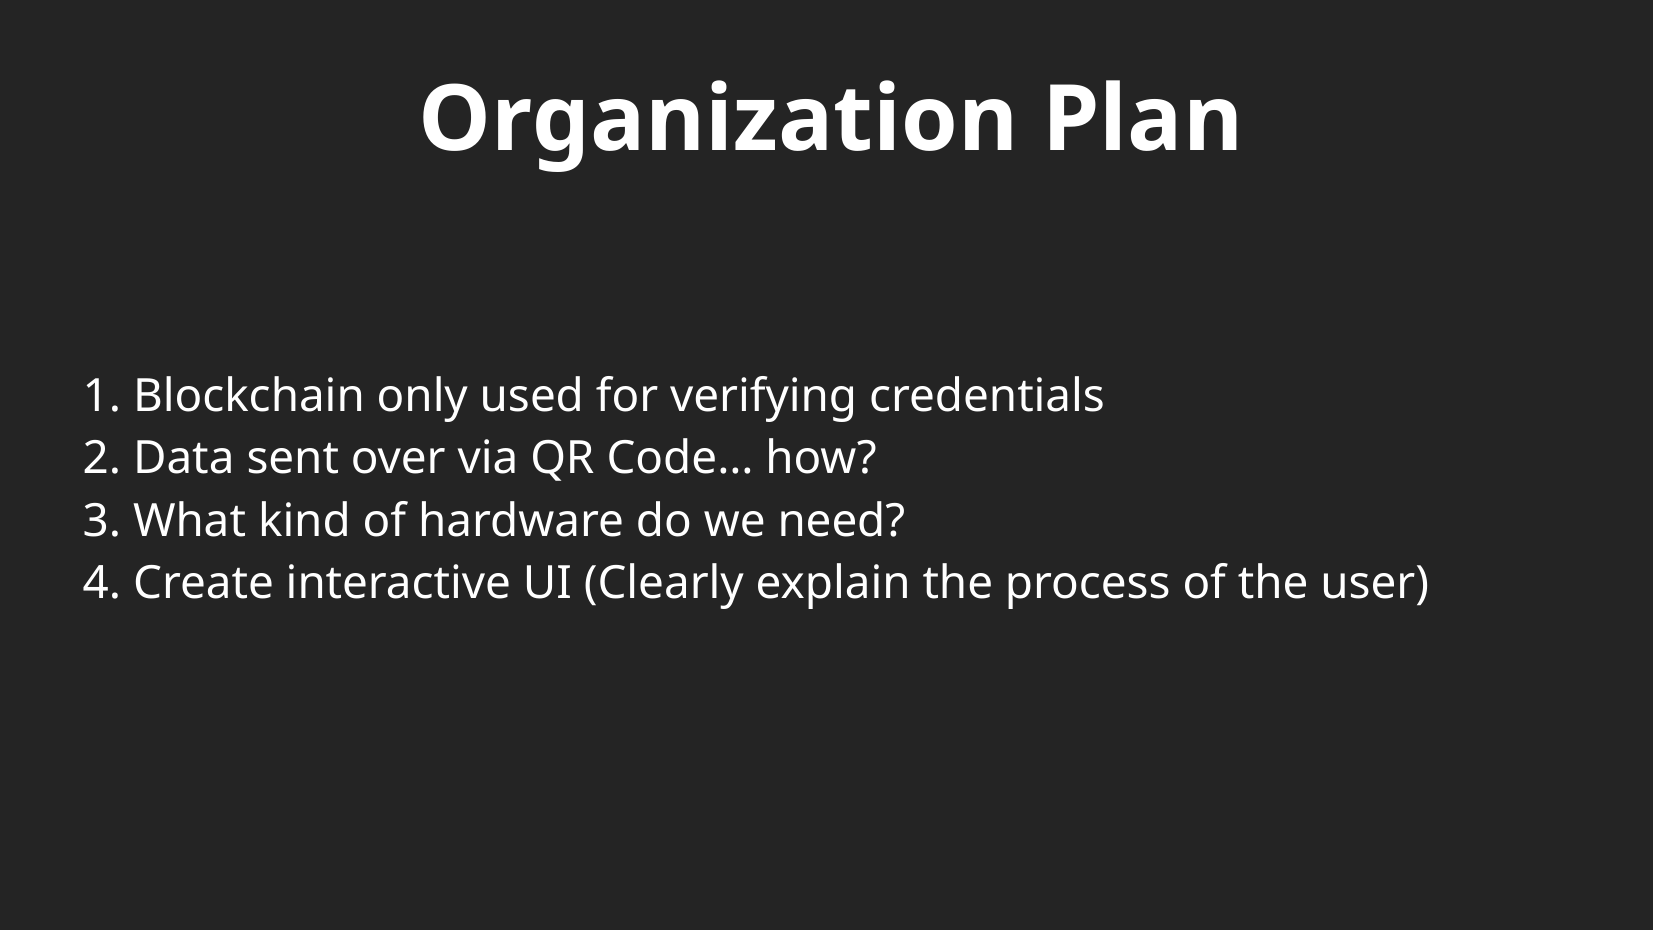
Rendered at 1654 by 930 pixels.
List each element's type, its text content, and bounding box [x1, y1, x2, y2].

title Organization Plan [87, 37, 1576, 193]
subtitle Blockchain only used for verifying credentials Data sent over via QR Code… how? What kind of hardware do we need? Create interactive UI (Clearly explain the process of the user) [82, 217, 1571, 757]
